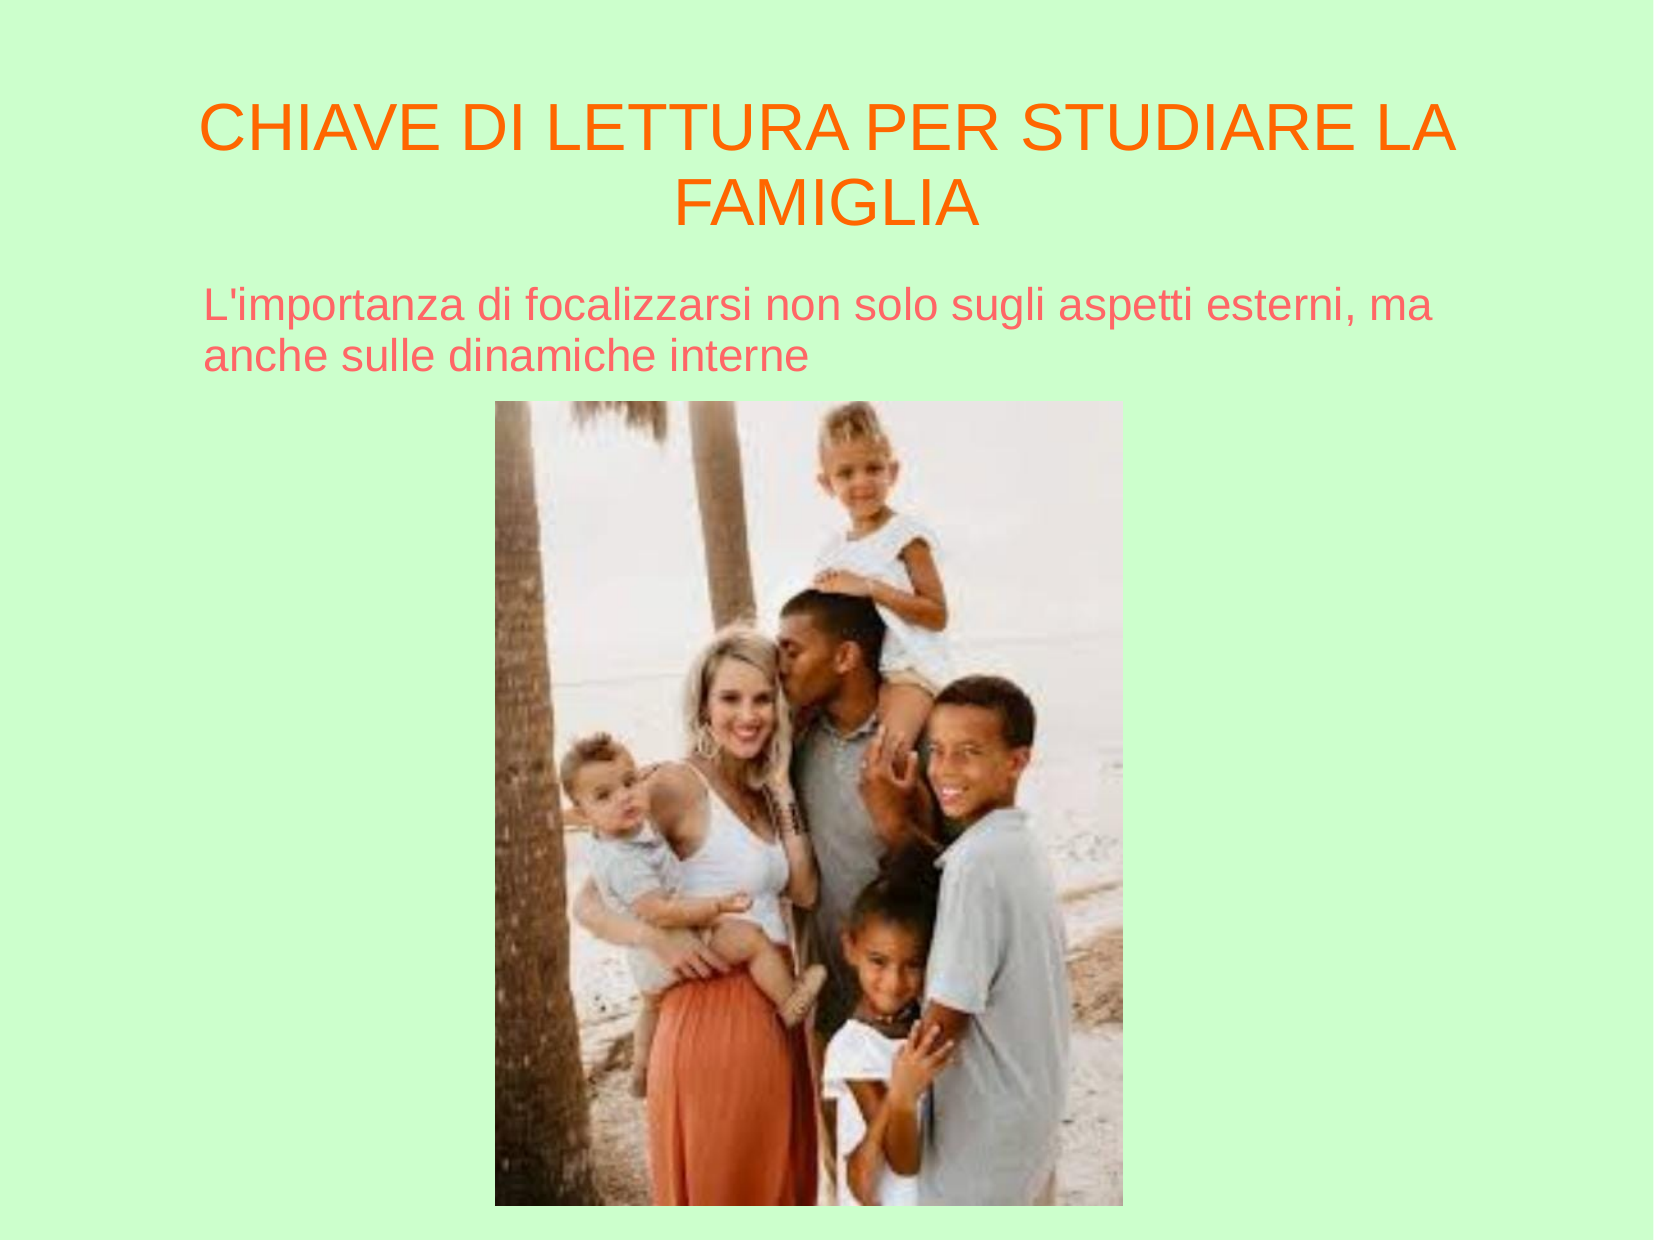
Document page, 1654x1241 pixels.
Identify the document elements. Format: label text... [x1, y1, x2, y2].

picture [495, 401, 1123, 1206]
text_box L'importanza di focalizzarsi non solo sugli aspetti esterni, ma anche sulle dinamiche interne [188, 271, 1560, 389]
text_box CHIAVE DI LETTURA PER STUDIARE LA FAMIGLIA [47, 82, 1607, 248]
